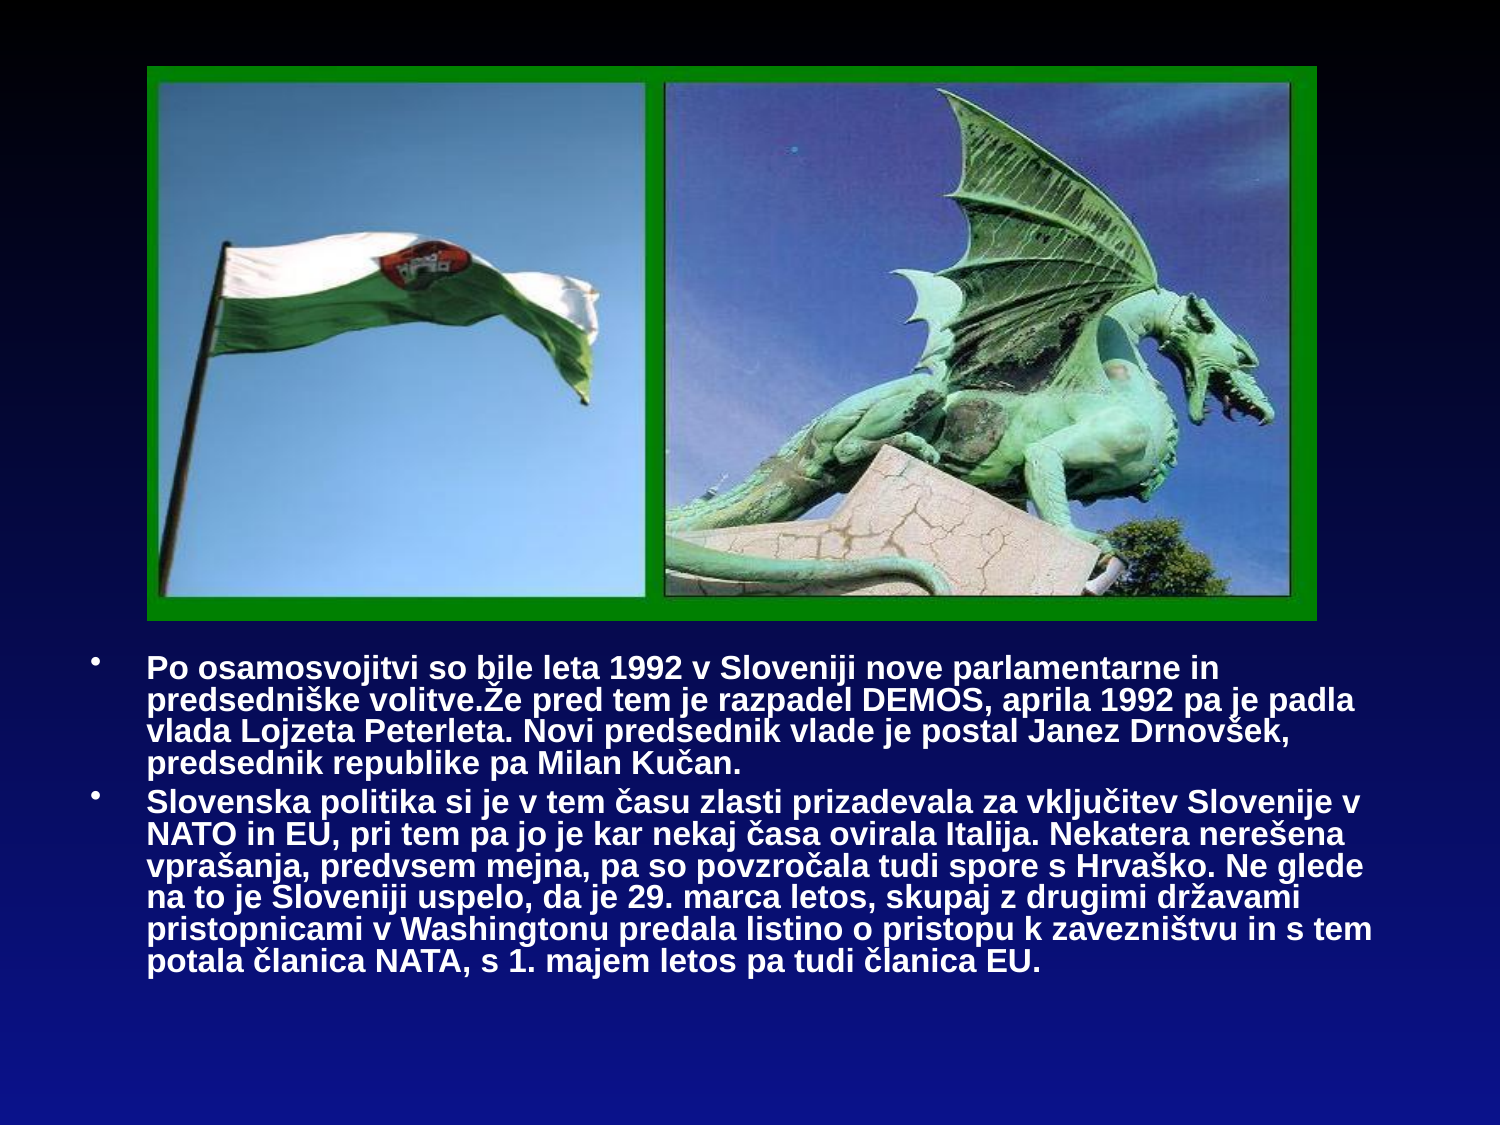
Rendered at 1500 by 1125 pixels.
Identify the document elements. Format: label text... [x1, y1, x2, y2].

picture [147, 66, 1317, 622]
list Po osamosvojitvi so bile leta 1992 v Sloveniji nove parlamentarne in predsedniške volitve.Že pred tem je razpadel DEMOS, aprila 1992 pa je padla vlada Lojzeta Peterleta. Novi predsednik vlade je postal Janez Drnovšek, predsednik republike pa Milan Kučan. Slovenska politika si je v tem času zlasti prizadevala za vključitev Slovenije v NATO in EU, pri tem pa jo je kar nekaj časa ovirala Italija. Nekatera nerešena vprašanja, predvsem mejna, pa so povzročala tudi spore s Hrvaško. Ne glede na to je Sloveniji uspelo, da je 29. marca letos, skupaj z drugimi državami pristopnicami v Washingtonu predala listino o pristopu k zavezništvu in s tem potala članica NATA, s 1. majem letos pa tudi članica EU. [75, 646, 1425, 1005]
